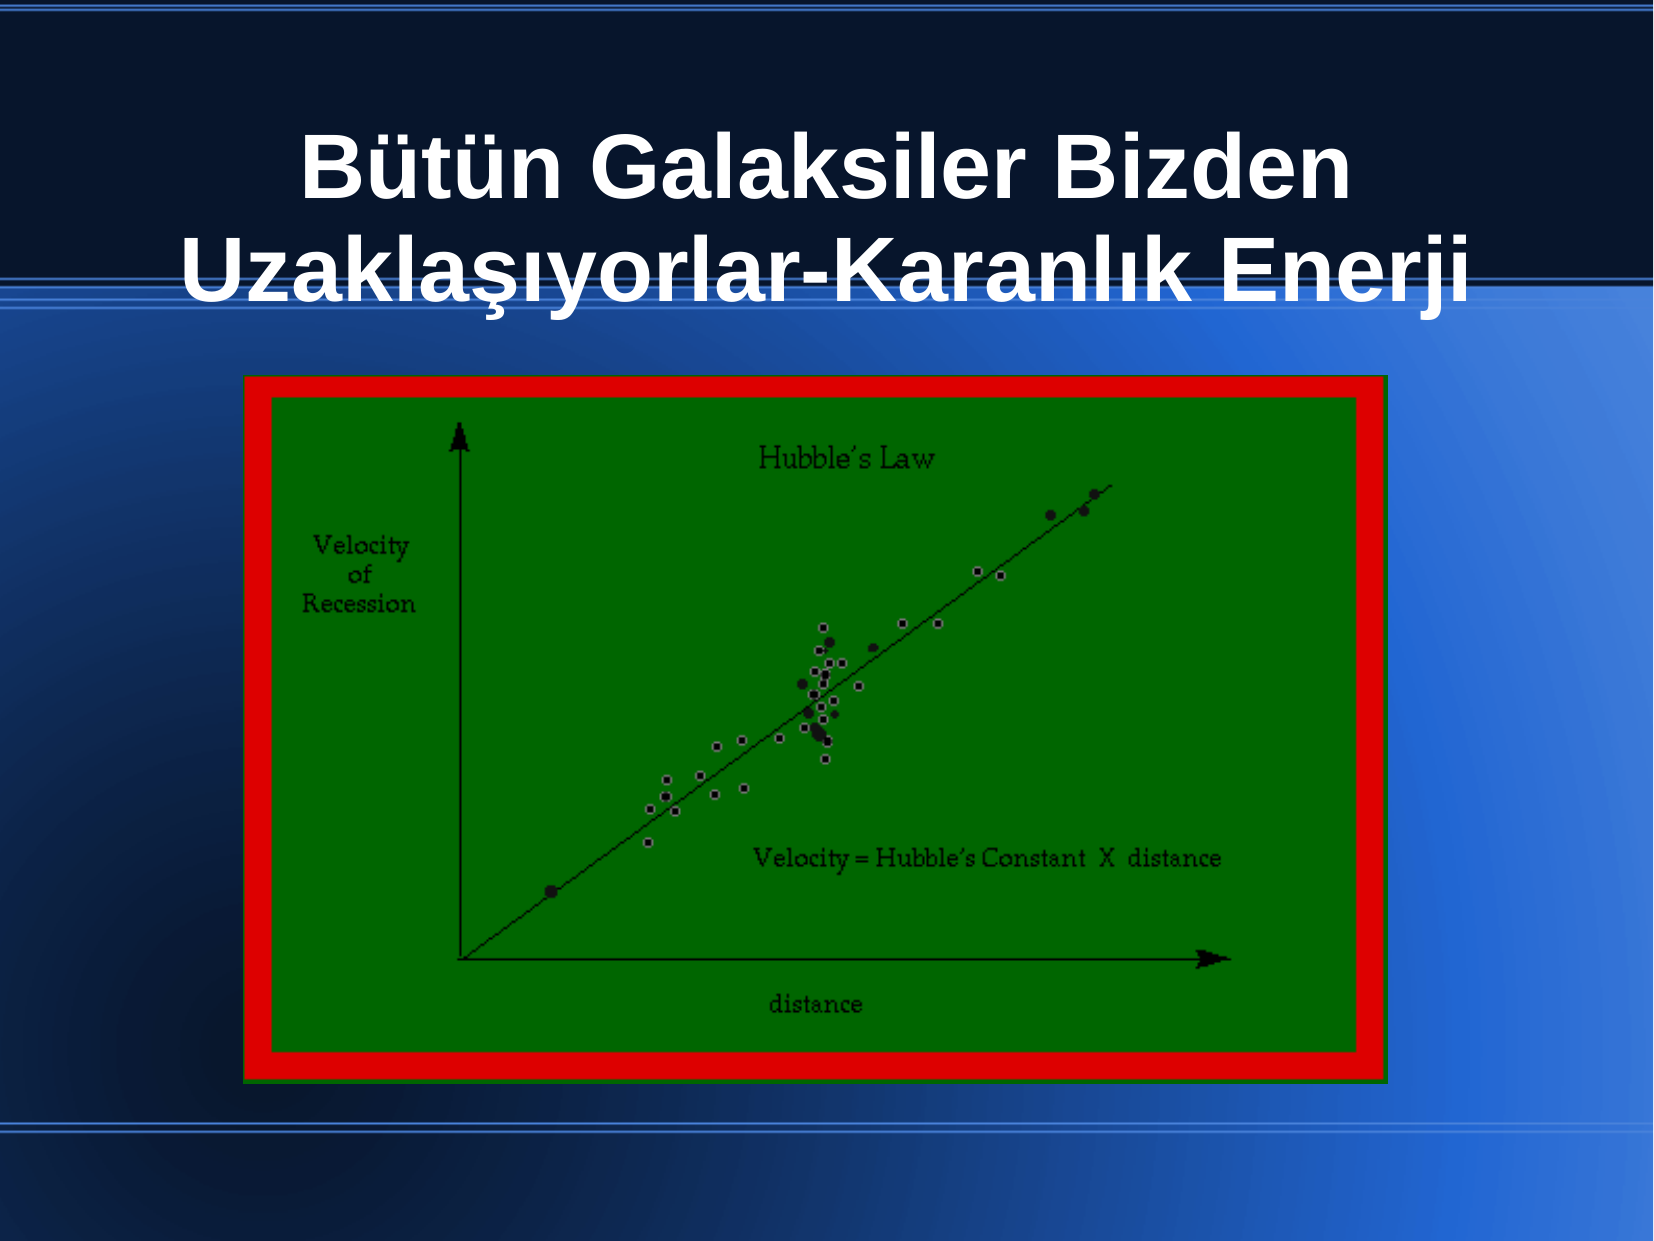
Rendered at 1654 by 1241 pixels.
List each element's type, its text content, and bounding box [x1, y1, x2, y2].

picture [0, 0, 1654, 1241]
title Bütün Galaksiler Bizden Uzaklaşıyorlar-Karanlık Enerji [121, 115, 1534, 321]
